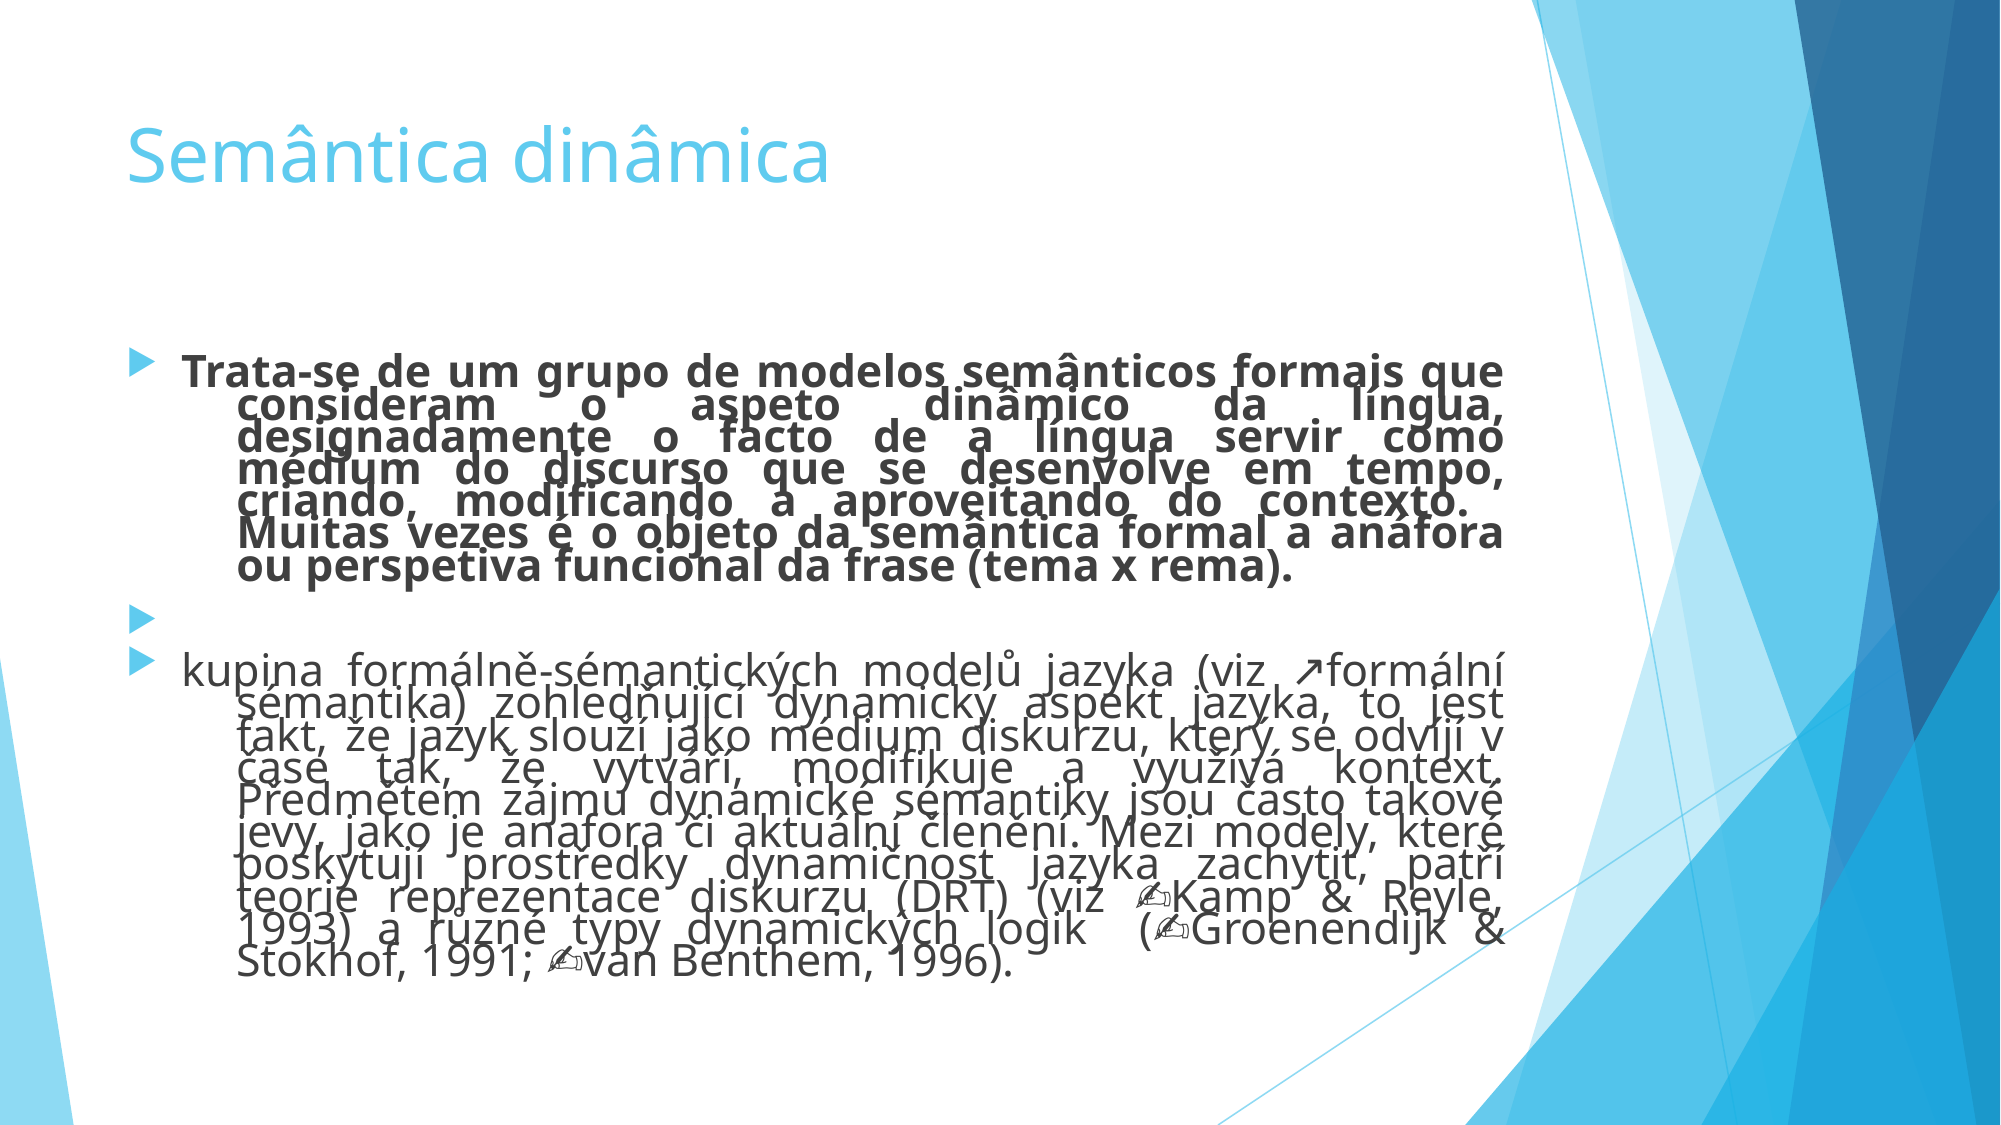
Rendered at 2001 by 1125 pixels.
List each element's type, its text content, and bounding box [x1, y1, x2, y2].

list Trata-se de um grupo de modelos semânticos formais que consideram o aspeto dinâmico da língua, designadamente o facto de a língua servir como médium do discurso que se desenvolve em tempo, criando, modificando a aproveitando do contexto. Muitas vezes é o objeto da semântica formal a anáfora ou perspetiva funcional da frase (tema x rema). kupina formálně‑sémantických modelů jazyka (viz ↗formální sémantika) zohledňující dynamický aspekt jazyka, to jest fakt, že jazyk slouží jako médium diskurzu, který se odvíjí v čase tak, že vytváří, modifikuje a využívá kontext. Předmětem zájmu dynamické sémantiky jsou často takové jevy, jako je anafora či aktuální členění. Mezi modely, které poskytují prostředky dynamičnost jazyka zachytit, patří teorie reprezentace diskurzu (DRT) (viz ✍Kamp & Reyle, 1993) a různé typy dynamických logik (✍Groenendijk & Stokhof, 1991; ✍van Benthem, 1996). [111, 354, 1522, 992]
title Semântica dinâmica [111, 99, 1522, 317]
